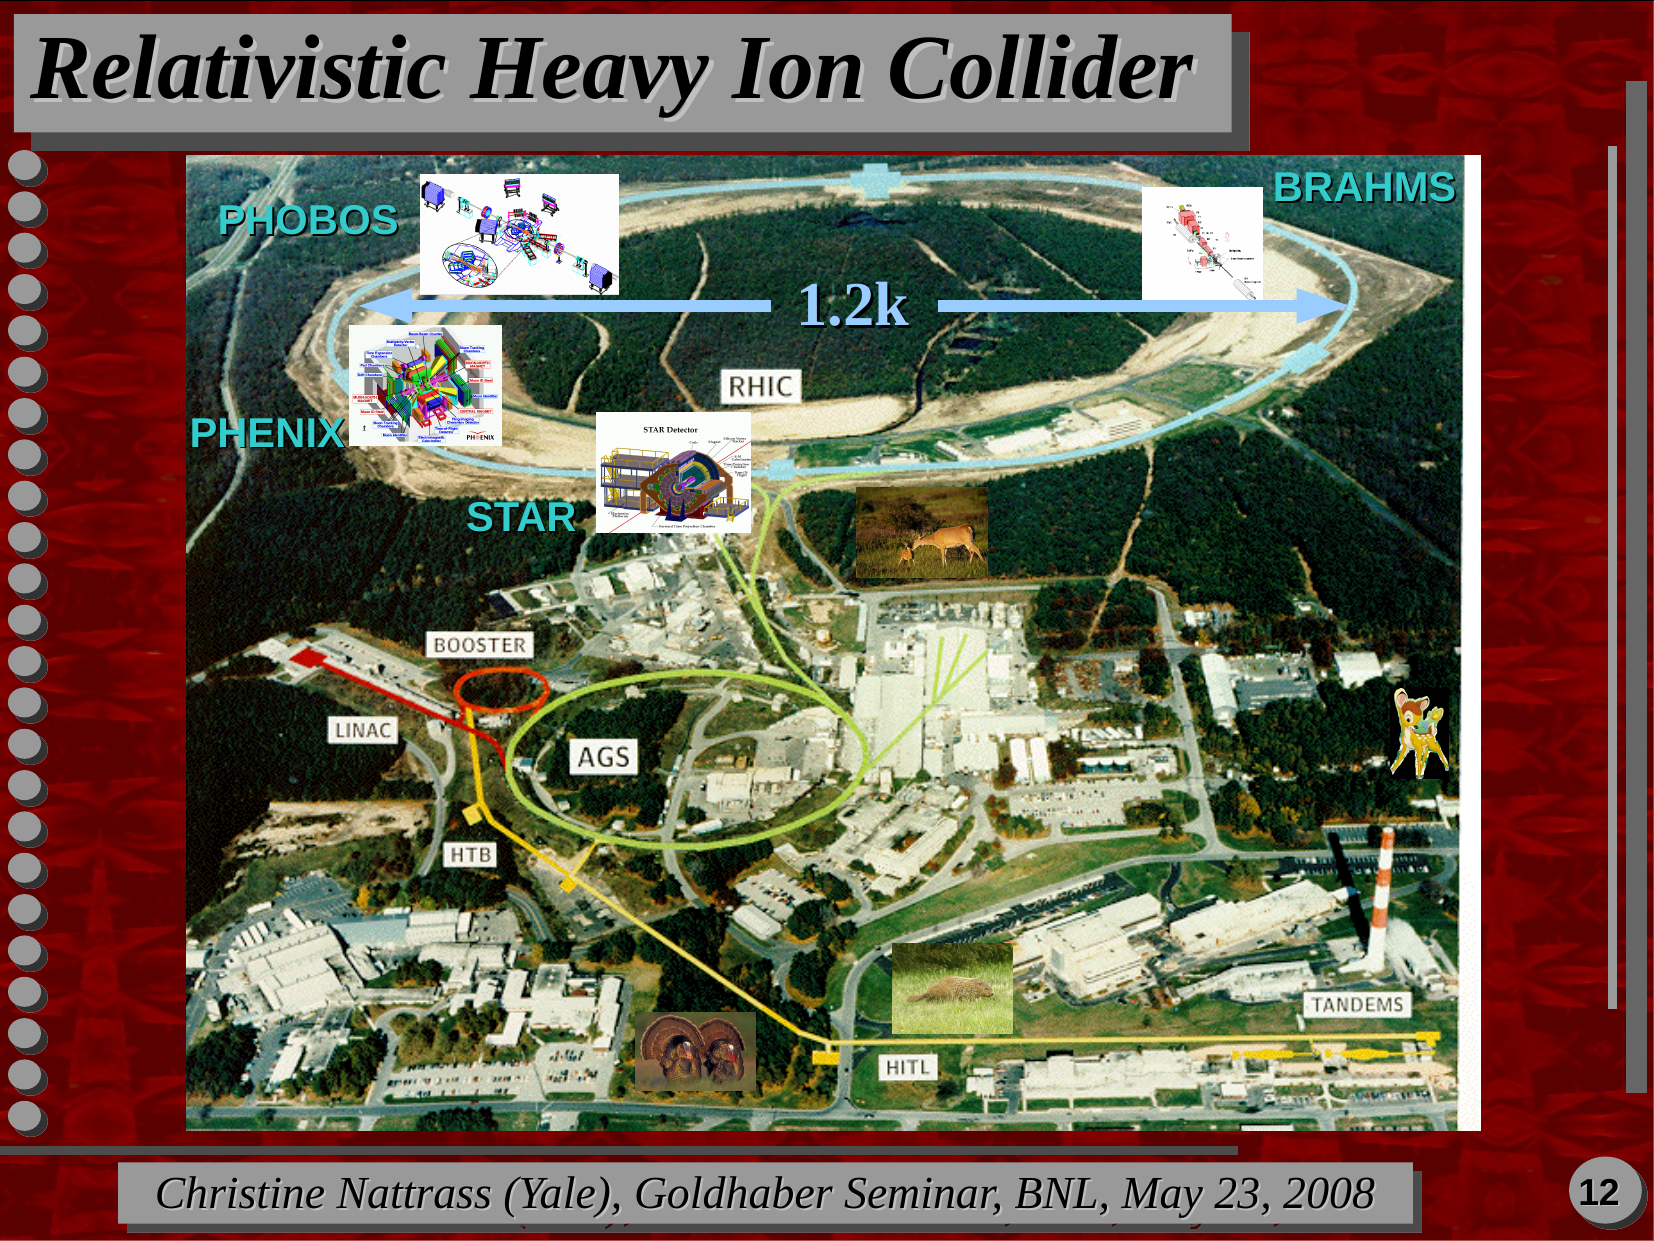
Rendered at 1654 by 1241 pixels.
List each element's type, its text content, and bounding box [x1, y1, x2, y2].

text_box BRAHMS [1257, 155, 1472, 218]
text_box PHENIX [174, 401, 361, 464]
picture [186, 155, 1481, 1131]
text_box PHOBOS [202, 189, 414, 252]
title Relativistic Heavy Ion Collider [0, 0, 1232, 145]
text_box 1.2k [781, 262, 970, 347]
text_box STAR [450, 486, 593, 548]
